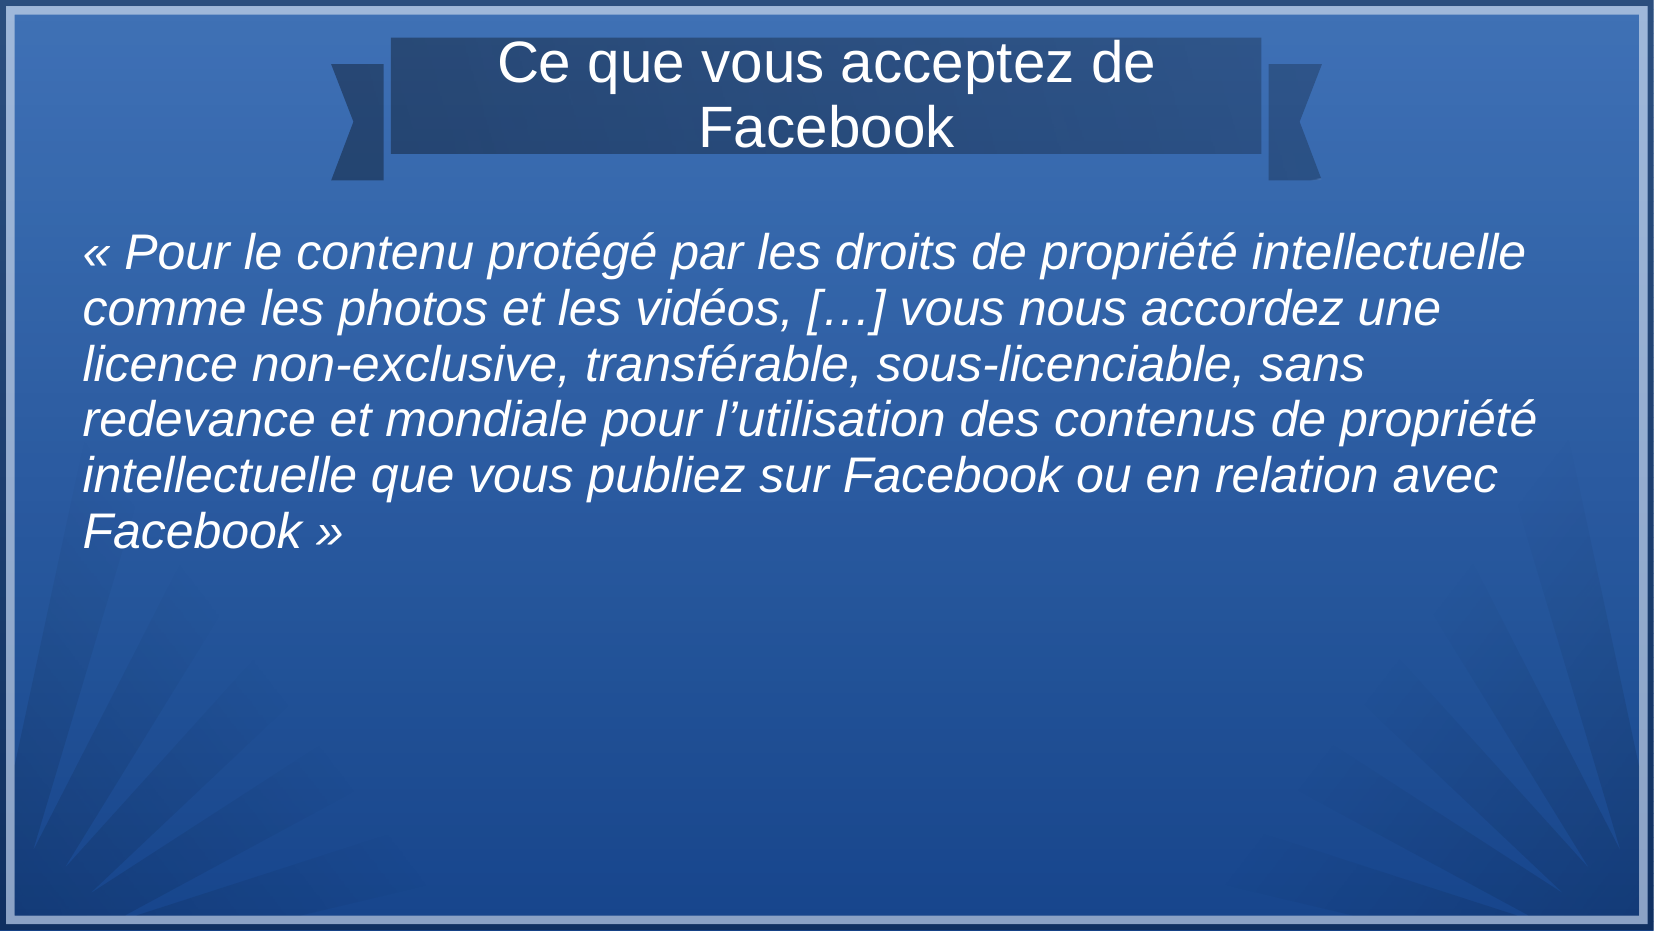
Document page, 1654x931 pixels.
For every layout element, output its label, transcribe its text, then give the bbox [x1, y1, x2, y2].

list « Pour le contenu protégé par les droits de propriété intellectuelle comme les photos et les vidéos, […] vous nous accordez une licence non-exclusive, transférable, sous-licenciable, sans redevance et mondiale pour l’utilisation des contenus de propriété intellectuelle que vous publiez sur Facebook ou en relation avec Facebook » [82, 224, 1571, 848]
title Ce que vous acceptez de Facebook [389, 29, 1264, 160]
